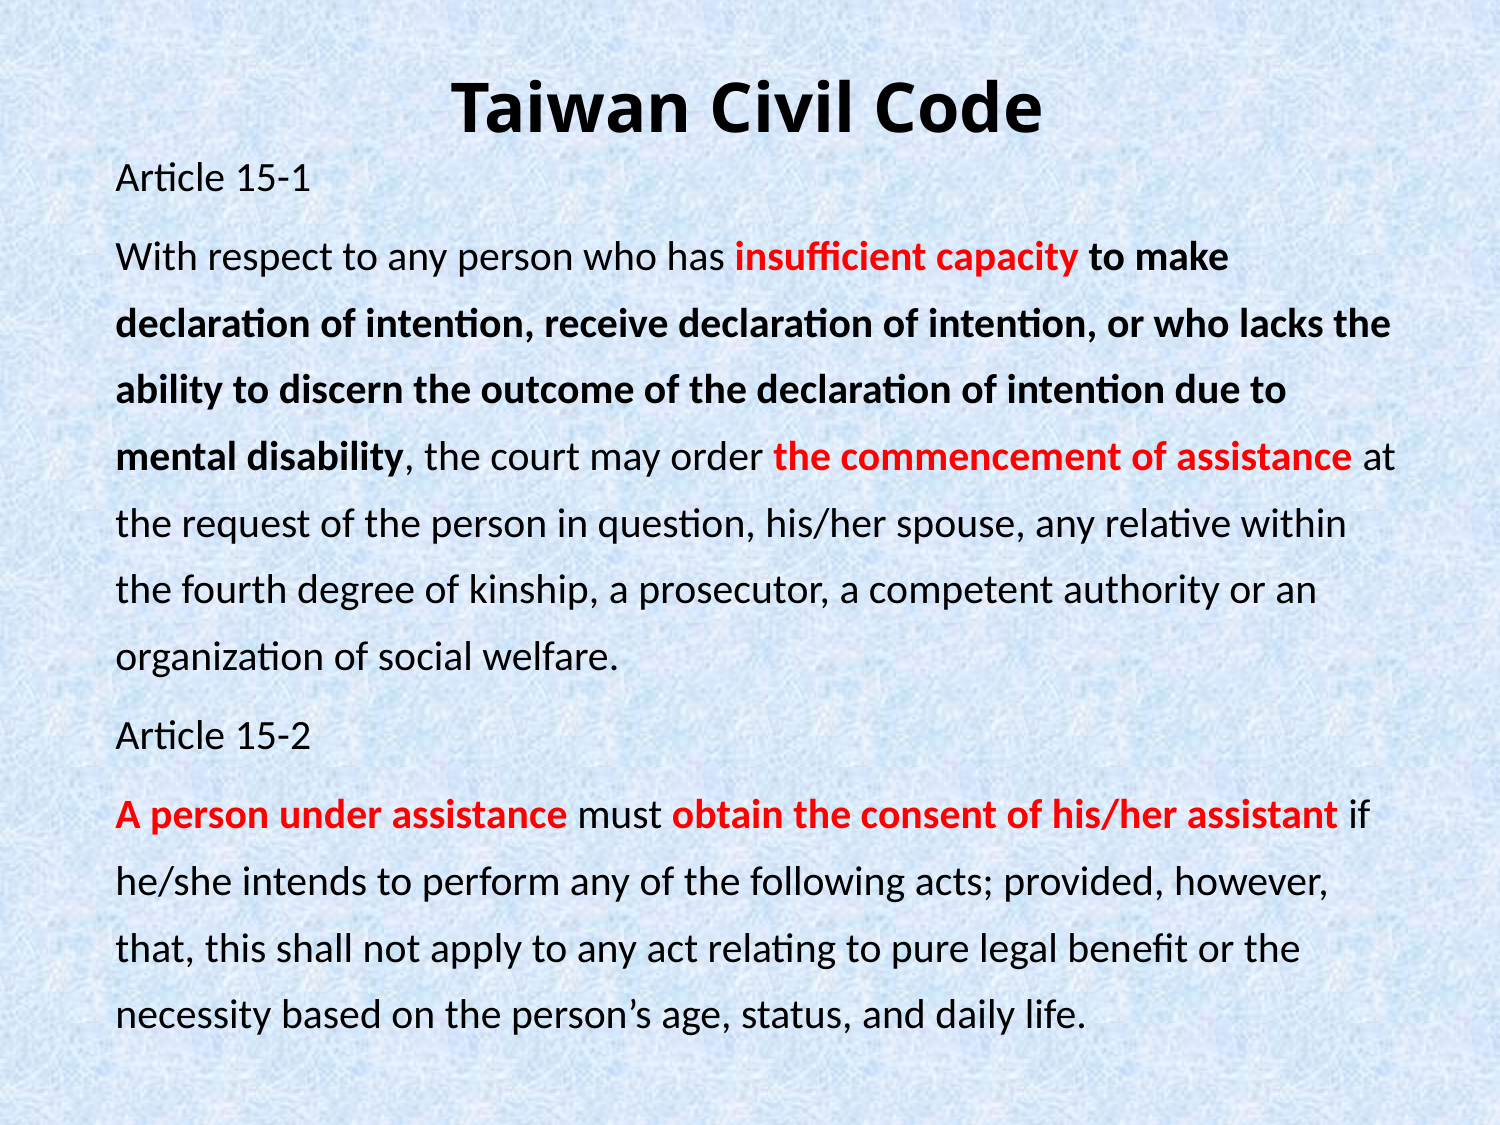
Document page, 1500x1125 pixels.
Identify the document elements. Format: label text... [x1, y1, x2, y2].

list Article 15-1 With respect to any person who has insufficient capacity to make declaration of intention, receive declaration of intention, or who lacks the ability to discern the outcome of the declaration of intention due to mental disability, the court may order the commencement of assistance at the request of the person in question, his/her spouse, any relative within the fourth degree of kinship, a prosecutor, a competent authority or an organization of social welfare. Article 15-2 A person under assistance must obtain the consent of his/her assistant if he/she intends to perform any of the following acts; provided, however, that, this shall not apply to any act relating to pure legal benefit or the necessity based on the person’s age, status, and daily life. [100, 125, 1424, 1125]
title Taiwan Civil Code [100, 1, 1395, 125]
